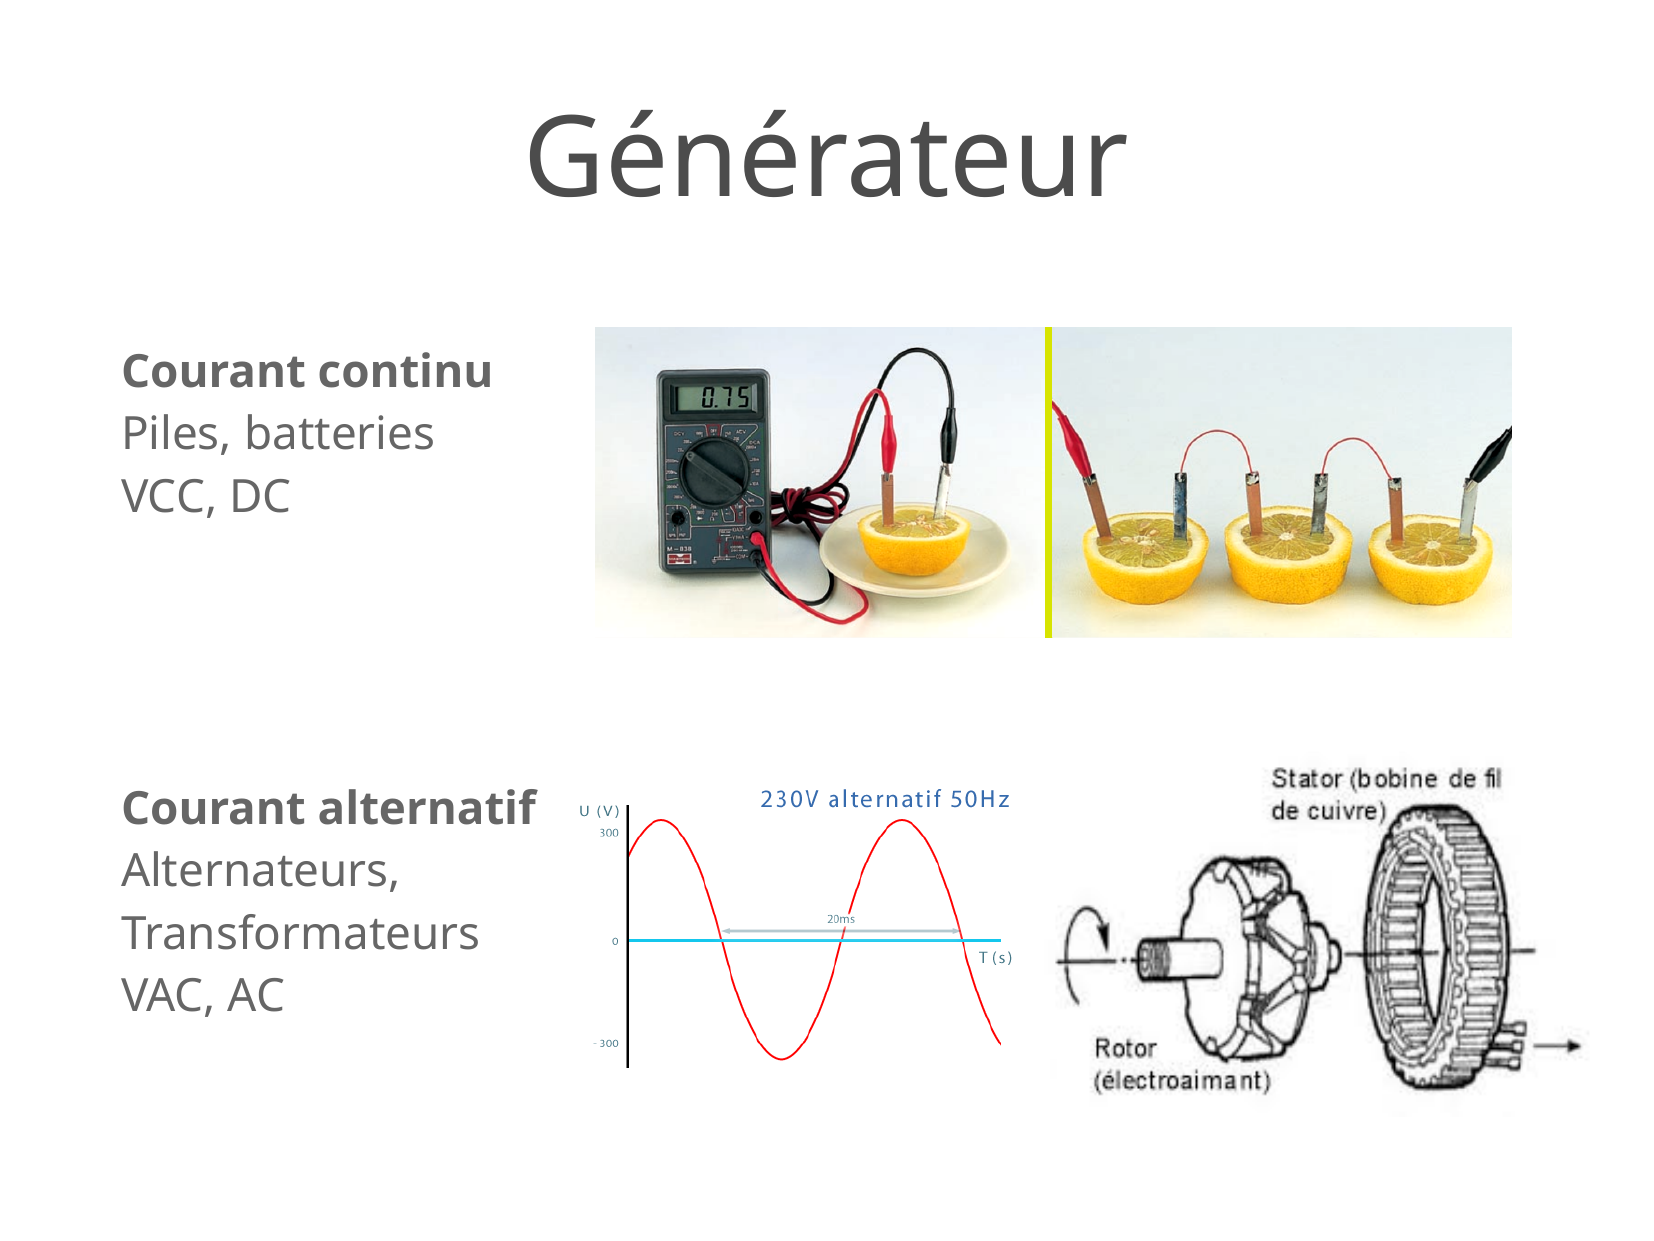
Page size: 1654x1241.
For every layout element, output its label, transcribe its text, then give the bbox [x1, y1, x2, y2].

picture [575, 785, 1016, 1069]
picture [1039, 751, 1654, 1117]
text_box Courant alternatif Alternateurs, Transformateurs VAC, AC [106, 767, 533, 989]
picture [595, 327, 1512, 638]
title Générateur [82, 49, 1571, 257]
text_box Courant continu Piles, batteries VCC, DC [106, 330, 487, 501]
